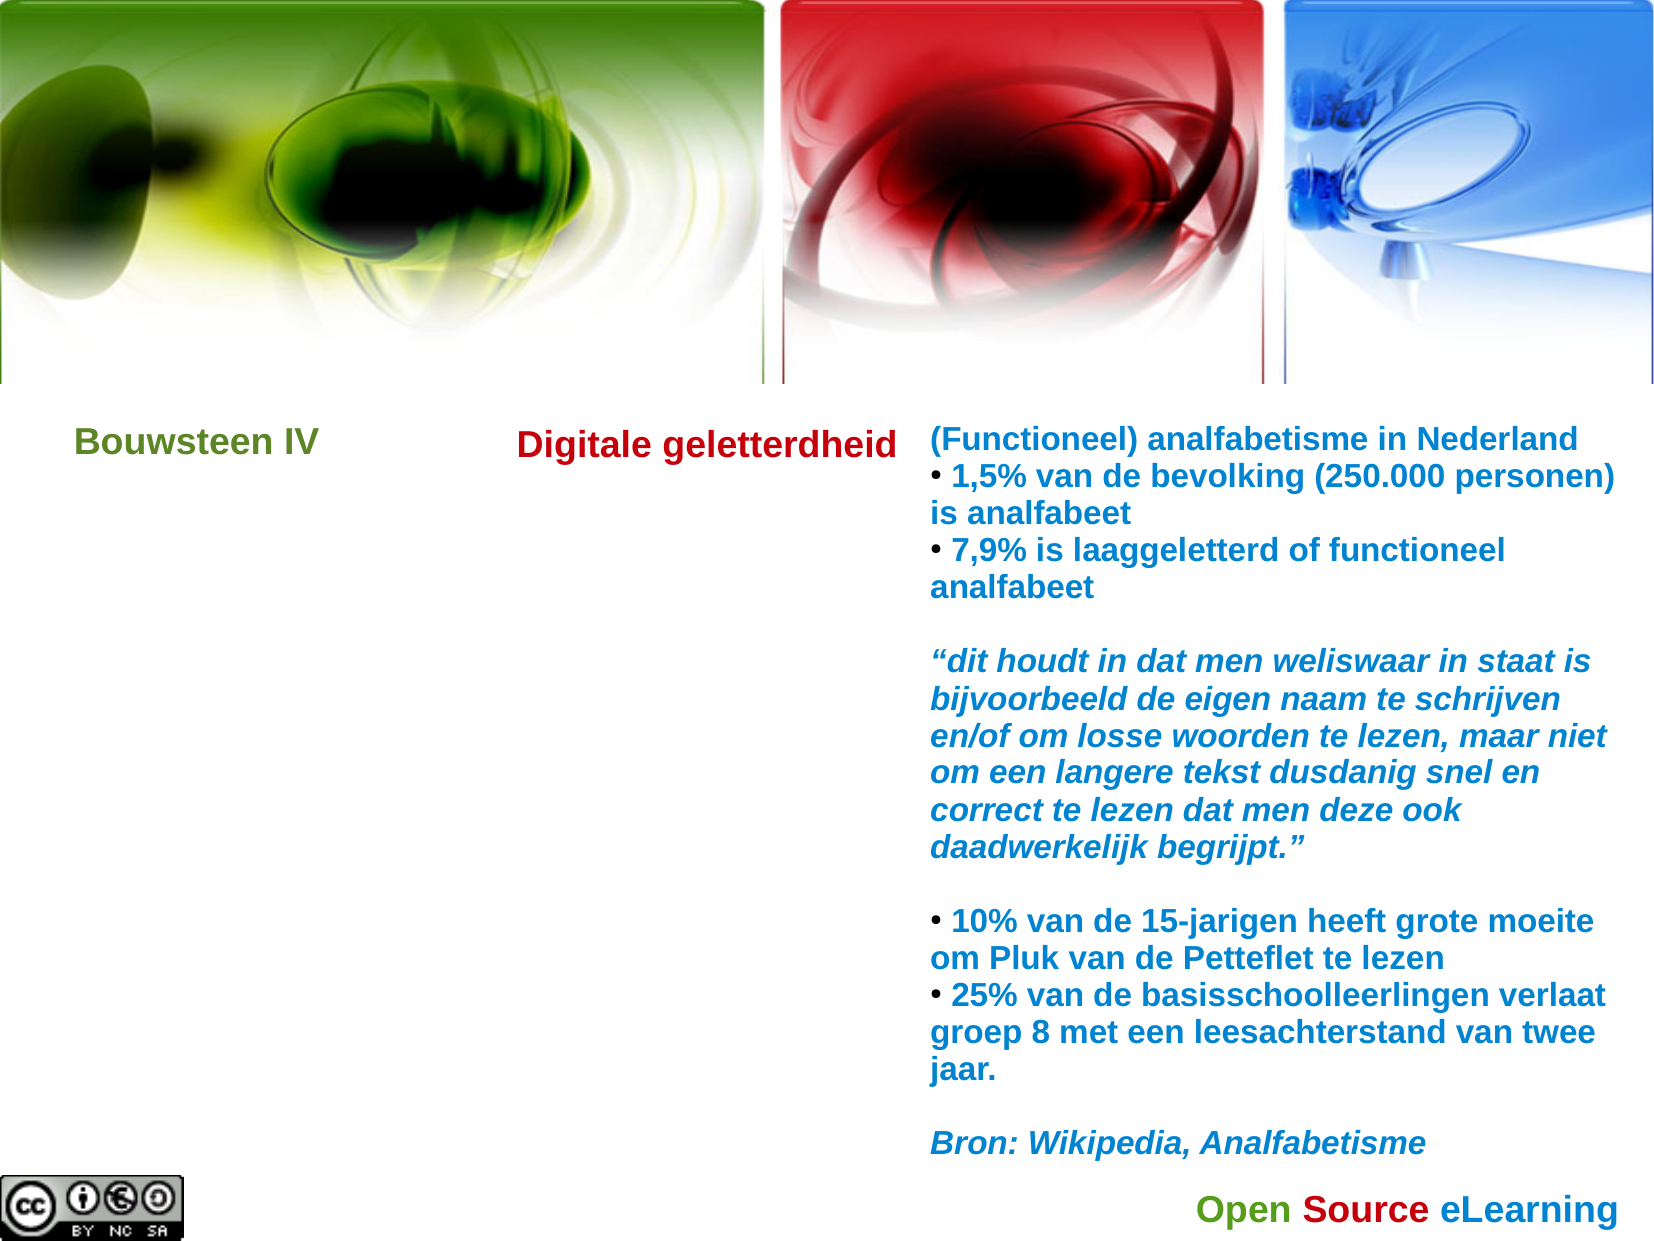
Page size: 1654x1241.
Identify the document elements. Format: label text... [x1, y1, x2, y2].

picture [0, 0, 1654, 384]
text_box Open Source eLearning [1181, 1181, 1654, 1240]
text_box Bouwsteen IV [59, 413, 591, 472]
picture [0, 1175, 184, 1241]
text_box (Functioneel) analfabetisme in Nederland 1,5% van de bevolking (250.000 personen) is analfabeet 7,9% is laaggeletterd of functioneel analfabeet “dit houdt in dat men weliswaar in staat is bijvoorbeeld de eigen naam te schrijven en/of om losse woorden te lezen, maar niet om een langere tekst dusdanig snel en correct te lezen dat men deze ook daadwerkelijk begrijpt.” 10% van de 15-jarigen heeft grote moeite om Pluk van de Petteflet te lezen 25% van de basisschoolleerlingen verlaat groep 8 met een leesachterstand van twee jaar. Bron: Wikipedia, Analfabetisme [915, 413, 1632, 1190]
text_box Digitale geletterdheid [501, 415, 915, 474]
